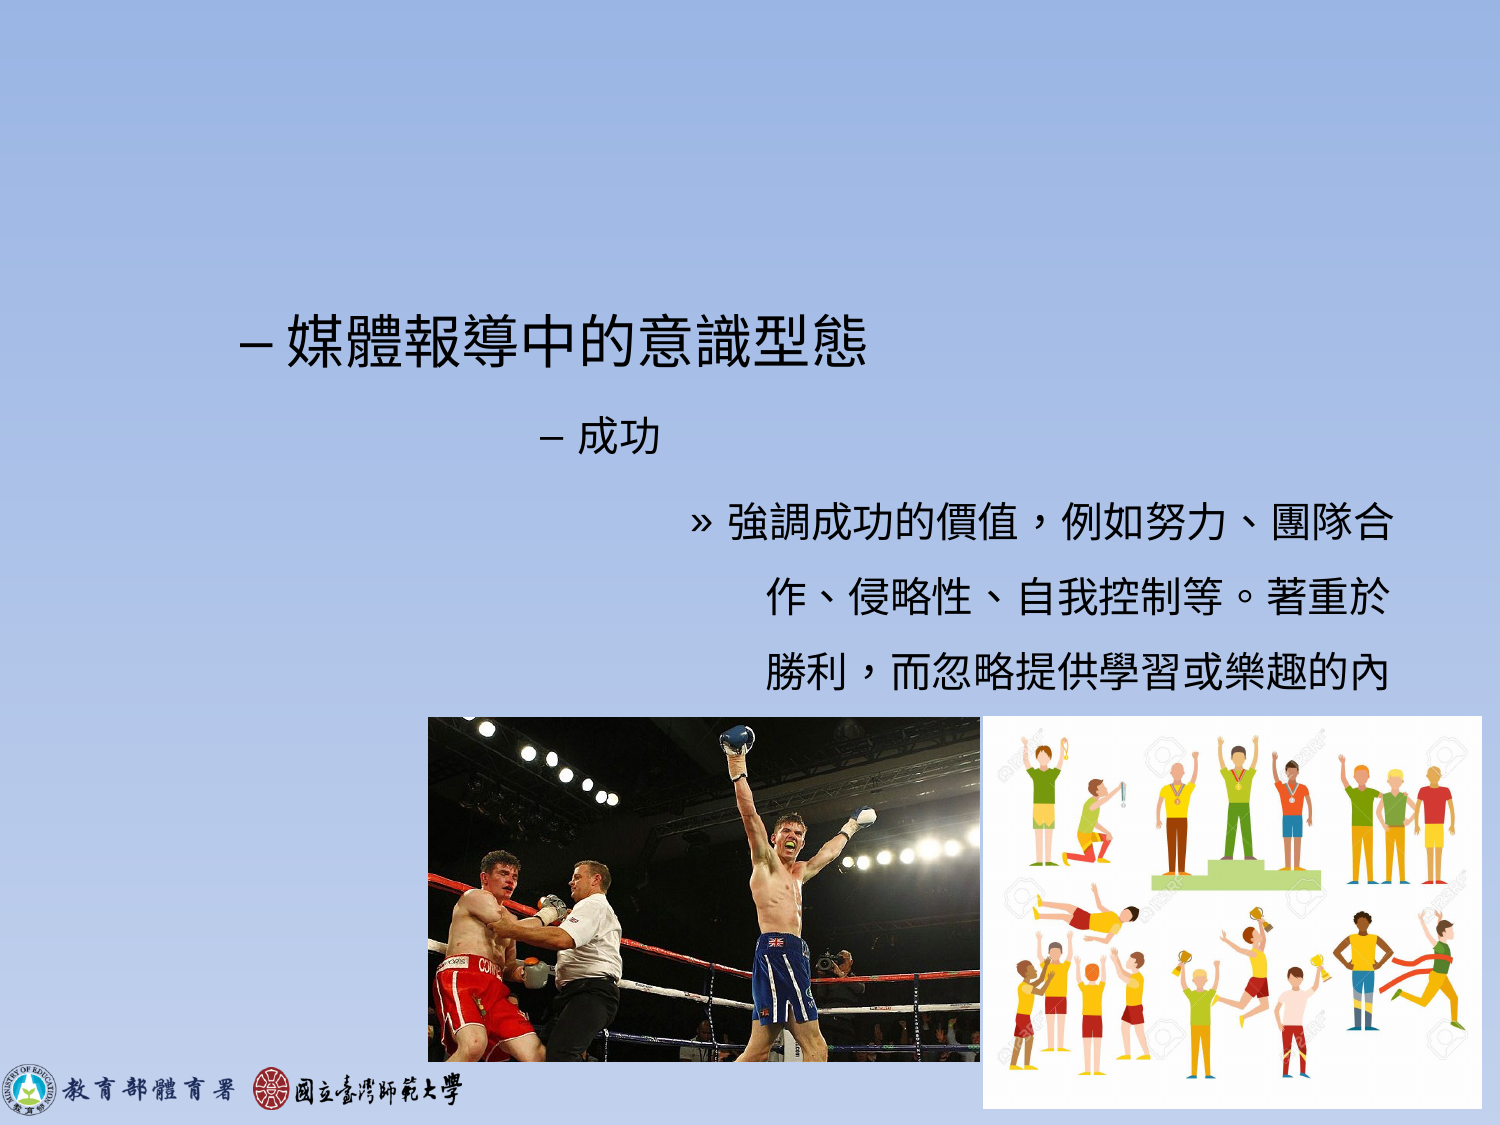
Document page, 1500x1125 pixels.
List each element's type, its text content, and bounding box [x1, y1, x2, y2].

list 媒體報導中的意識型態 成功 強調成功的價值，例如努力、團隊合作、侵略性、自我控制等。著重於勝利，而忽略提供學習或樂趣的內容 [75, 262, 1426, 1005]
picture [983, 716, 1482, 1109]
picture [428, 717, 980, 1062]
